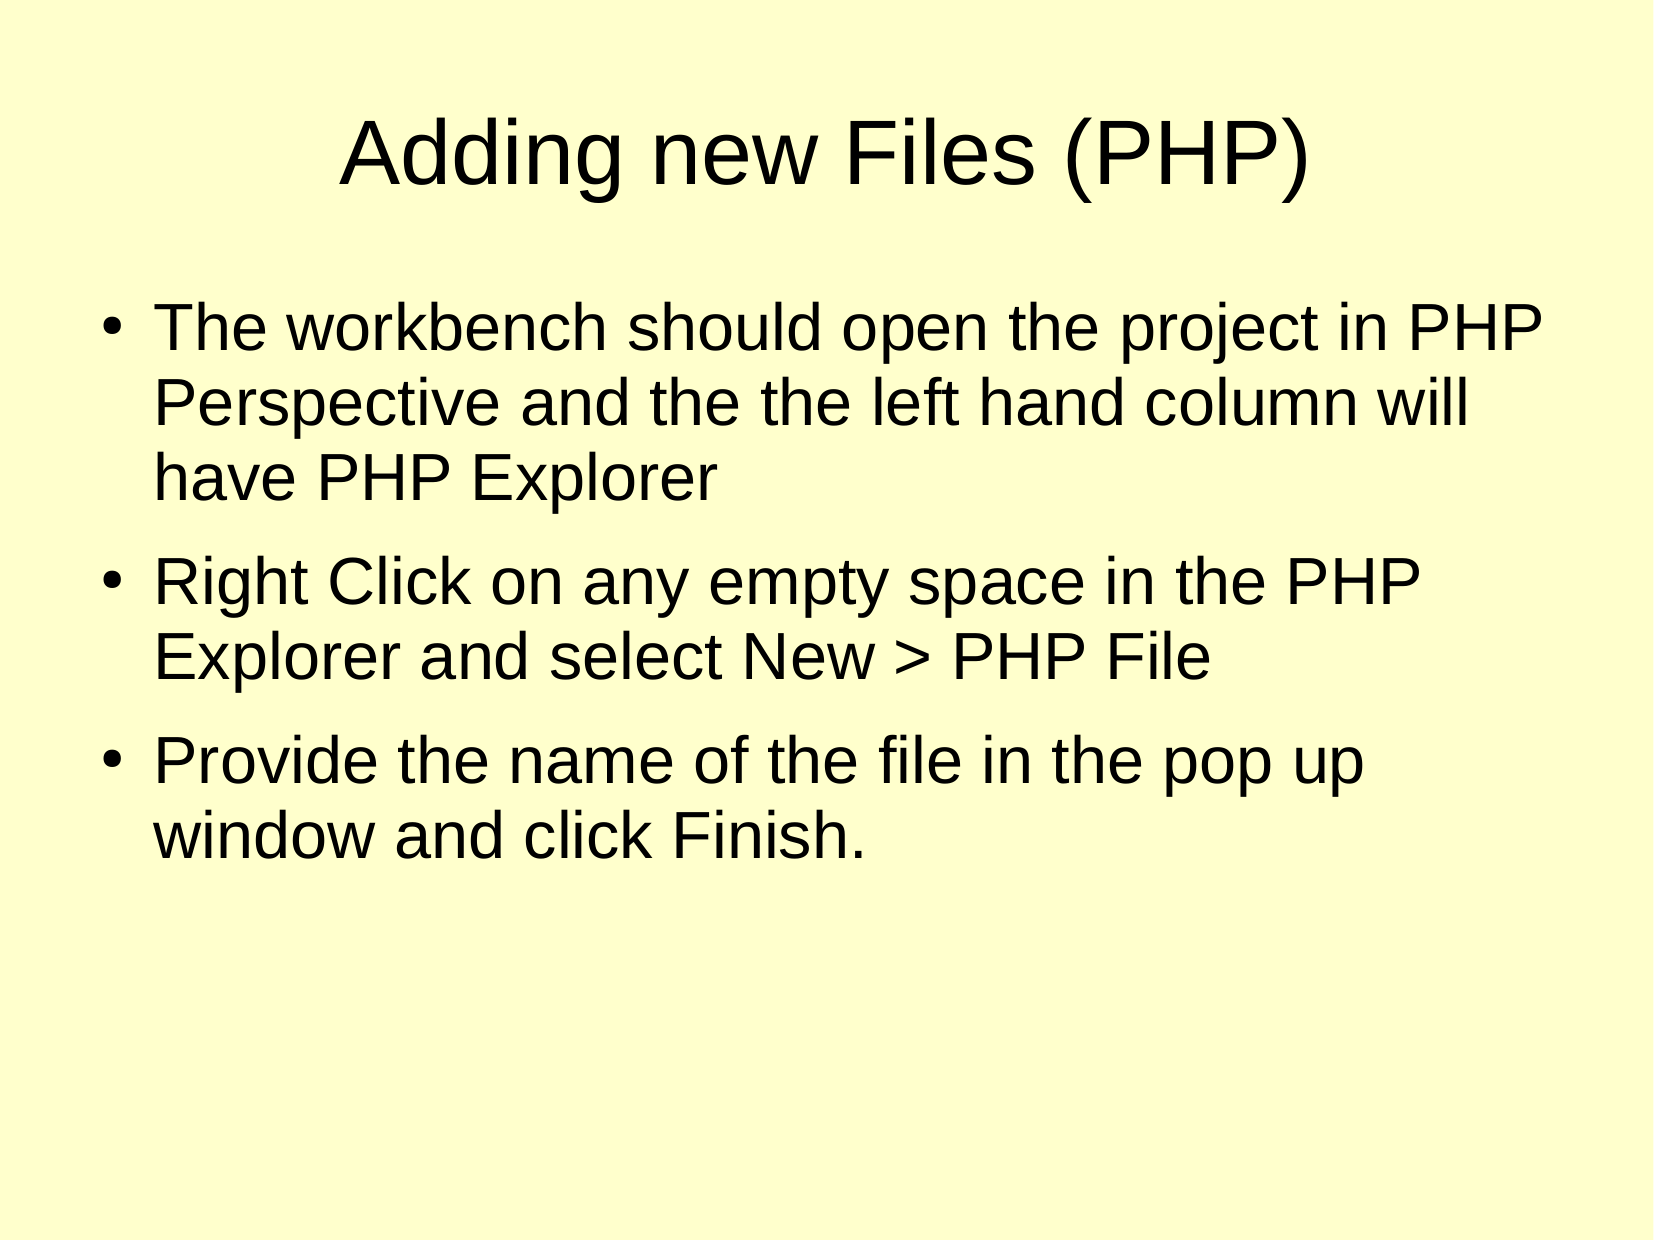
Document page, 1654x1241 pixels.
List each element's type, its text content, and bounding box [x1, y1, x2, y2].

list The workbench should open the project in PHP Perspective and the the left hand column will have PHP Explorer Right Click on any empty space in the PHP Explorer and select New > PHP File Provide the name of the file in the pop up window and click Finish. [82, 290, 1571, 1109]
title Adding new Files (PHP) [82, 56, 1571, 250]
